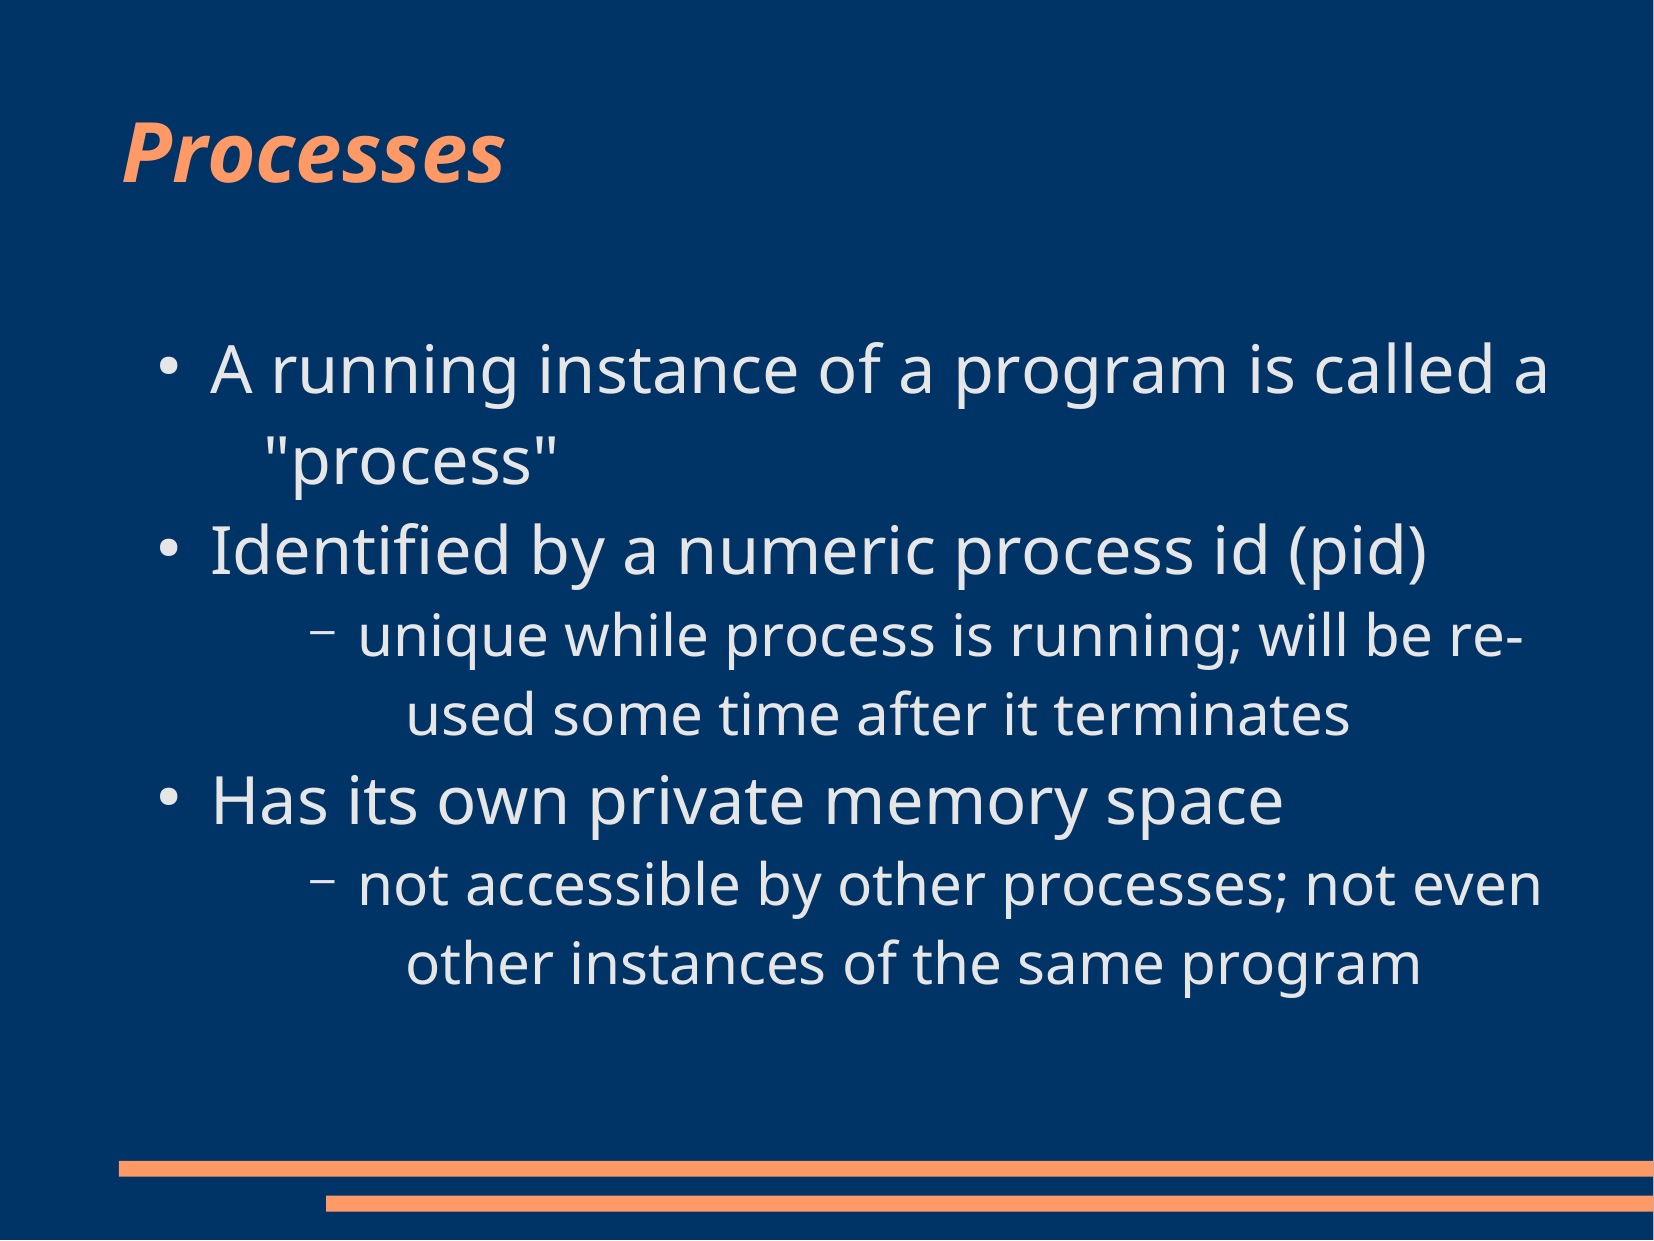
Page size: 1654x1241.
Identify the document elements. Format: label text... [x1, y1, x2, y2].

list A running instance of a program is called a "process" Identified by a numeric process id (pid) unique while process is running; will be re-used some time after it terminates Has its own private memory space not accessible by other processes; not even other instances of the same program [121, 322, 1561, 1132]
title Processes [121, 46, 1534, 254]
